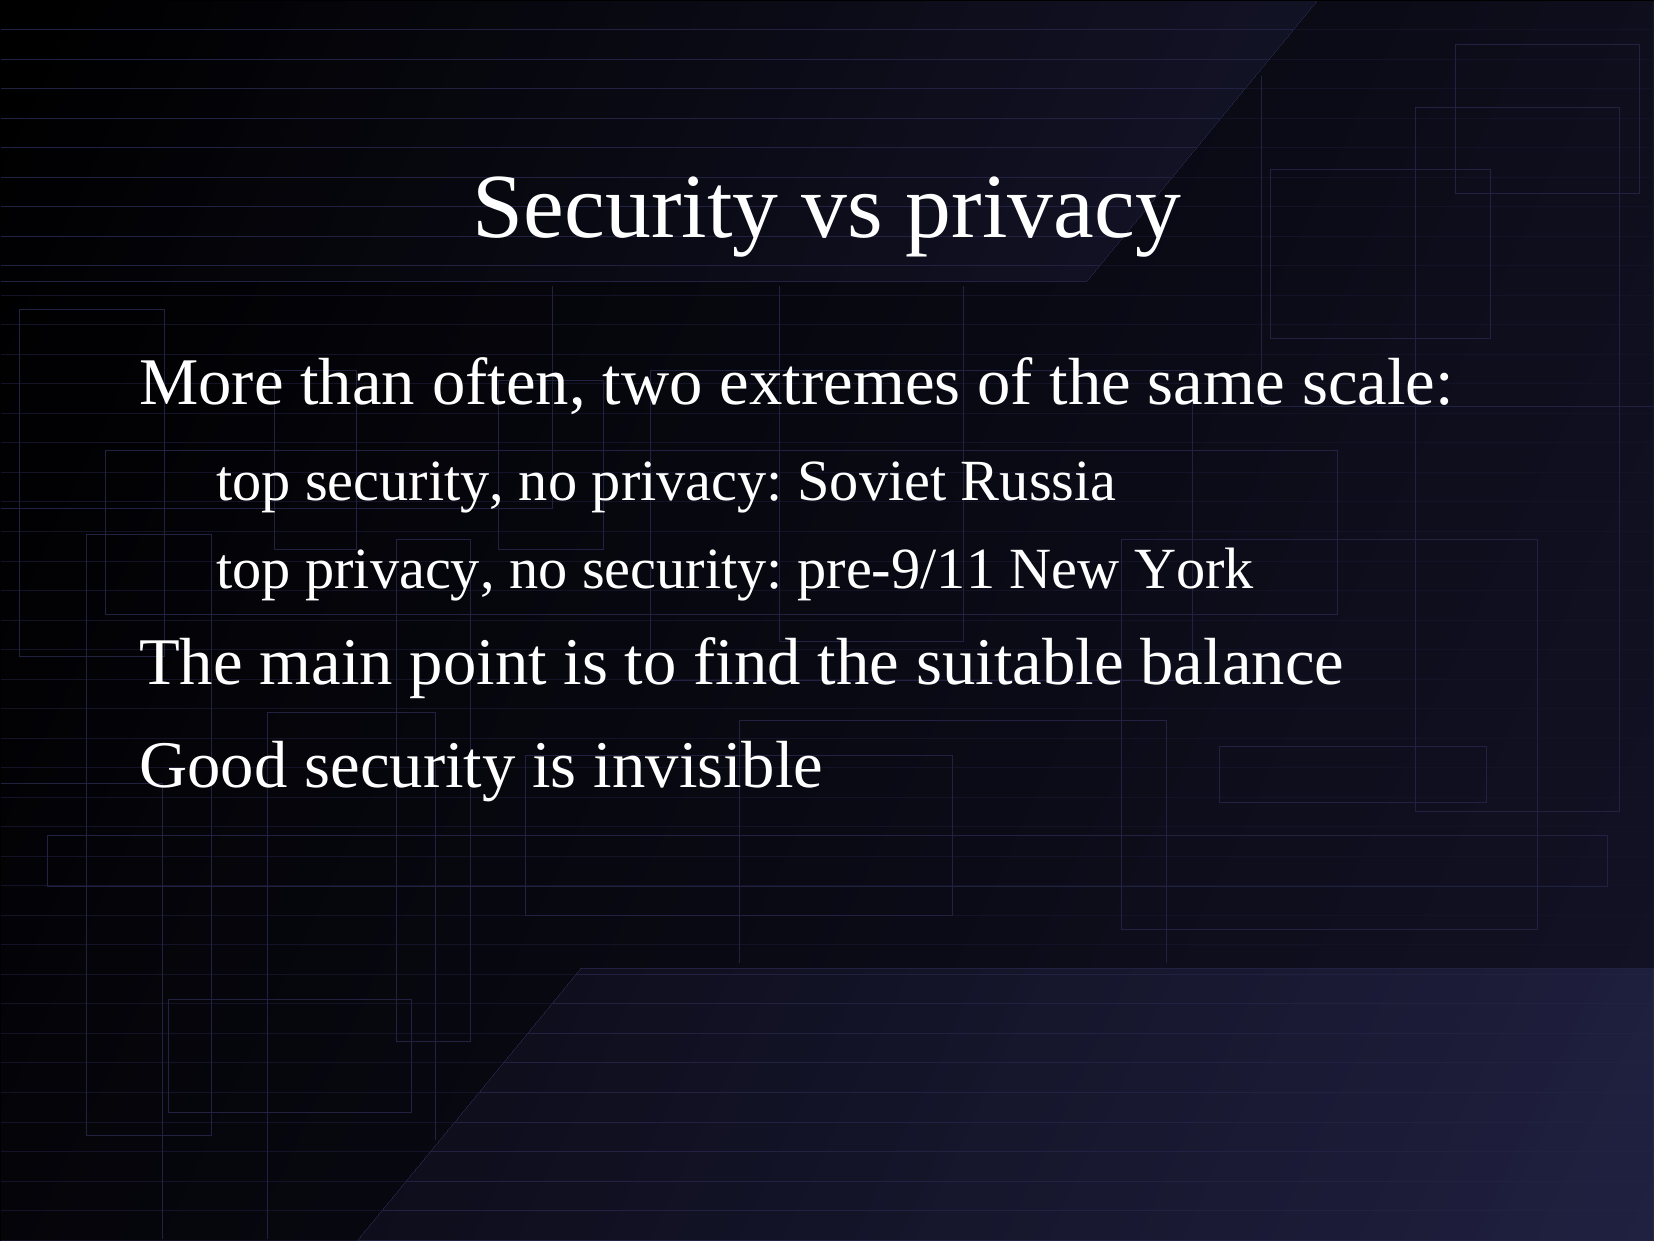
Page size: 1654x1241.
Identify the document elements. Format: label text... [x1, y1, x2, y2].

list More than often, two extremes of the same scale: top security, no privacy: Soviet Russia top privacy, no security: pre-9/11 New York The main point is to find the suitable balance Good security is invisible [121, 344, 1534, 1127]
title Security vs privacy [121, 102, 1534, 311]
